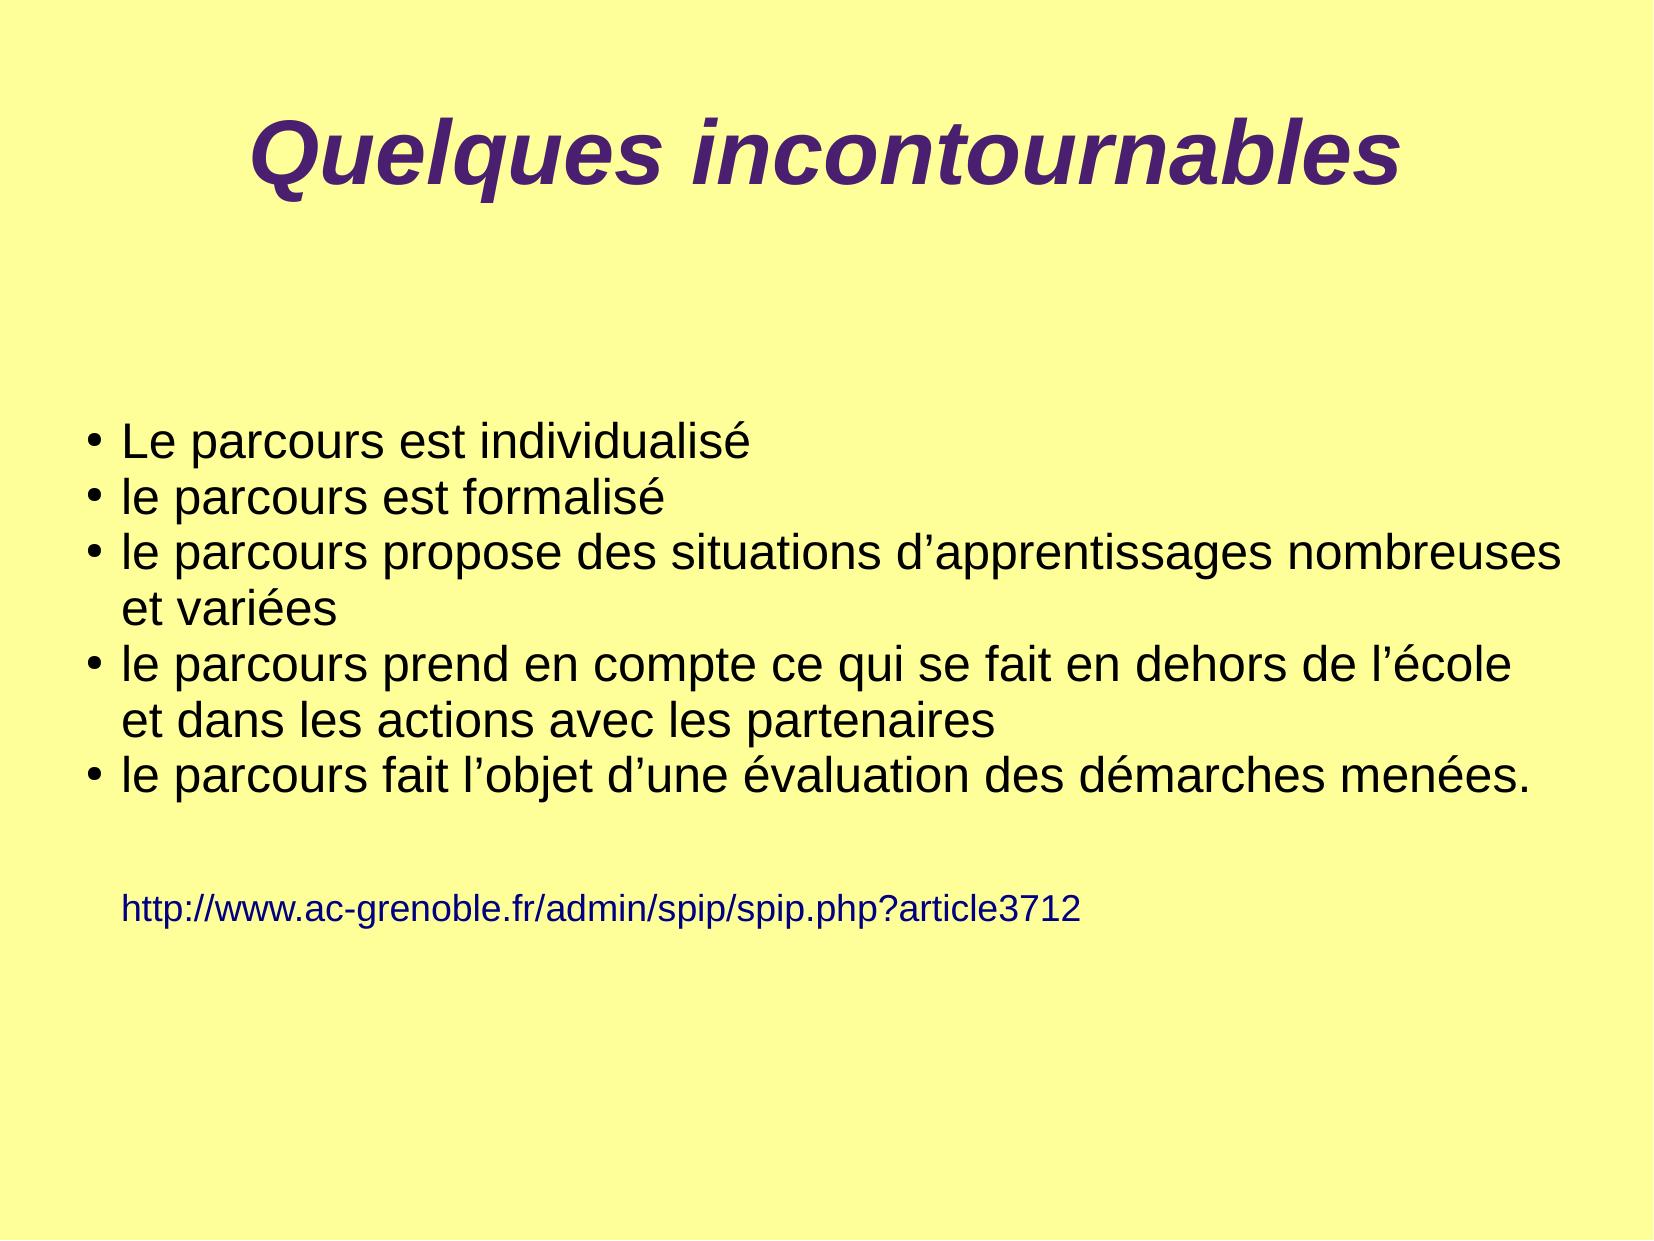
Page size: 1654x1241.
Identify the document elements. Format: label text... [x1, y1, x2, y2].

text_box Le parcours est individualisé le parcours est formalisé le parcours propose des situations d’apprentissages nombreuses et variées le parcours prend en compte ce qui se fait en dehors de l’école et dans les actions avec les partenaires le parcours fait l’objet d’une évaluation des démarches menées. http://www.ac-grenoble.fr/admin/spip/spip.php?article3712 [70, 265, 1583, 1075]
title Quelques incontournables [82, 49, 1571, 257]
